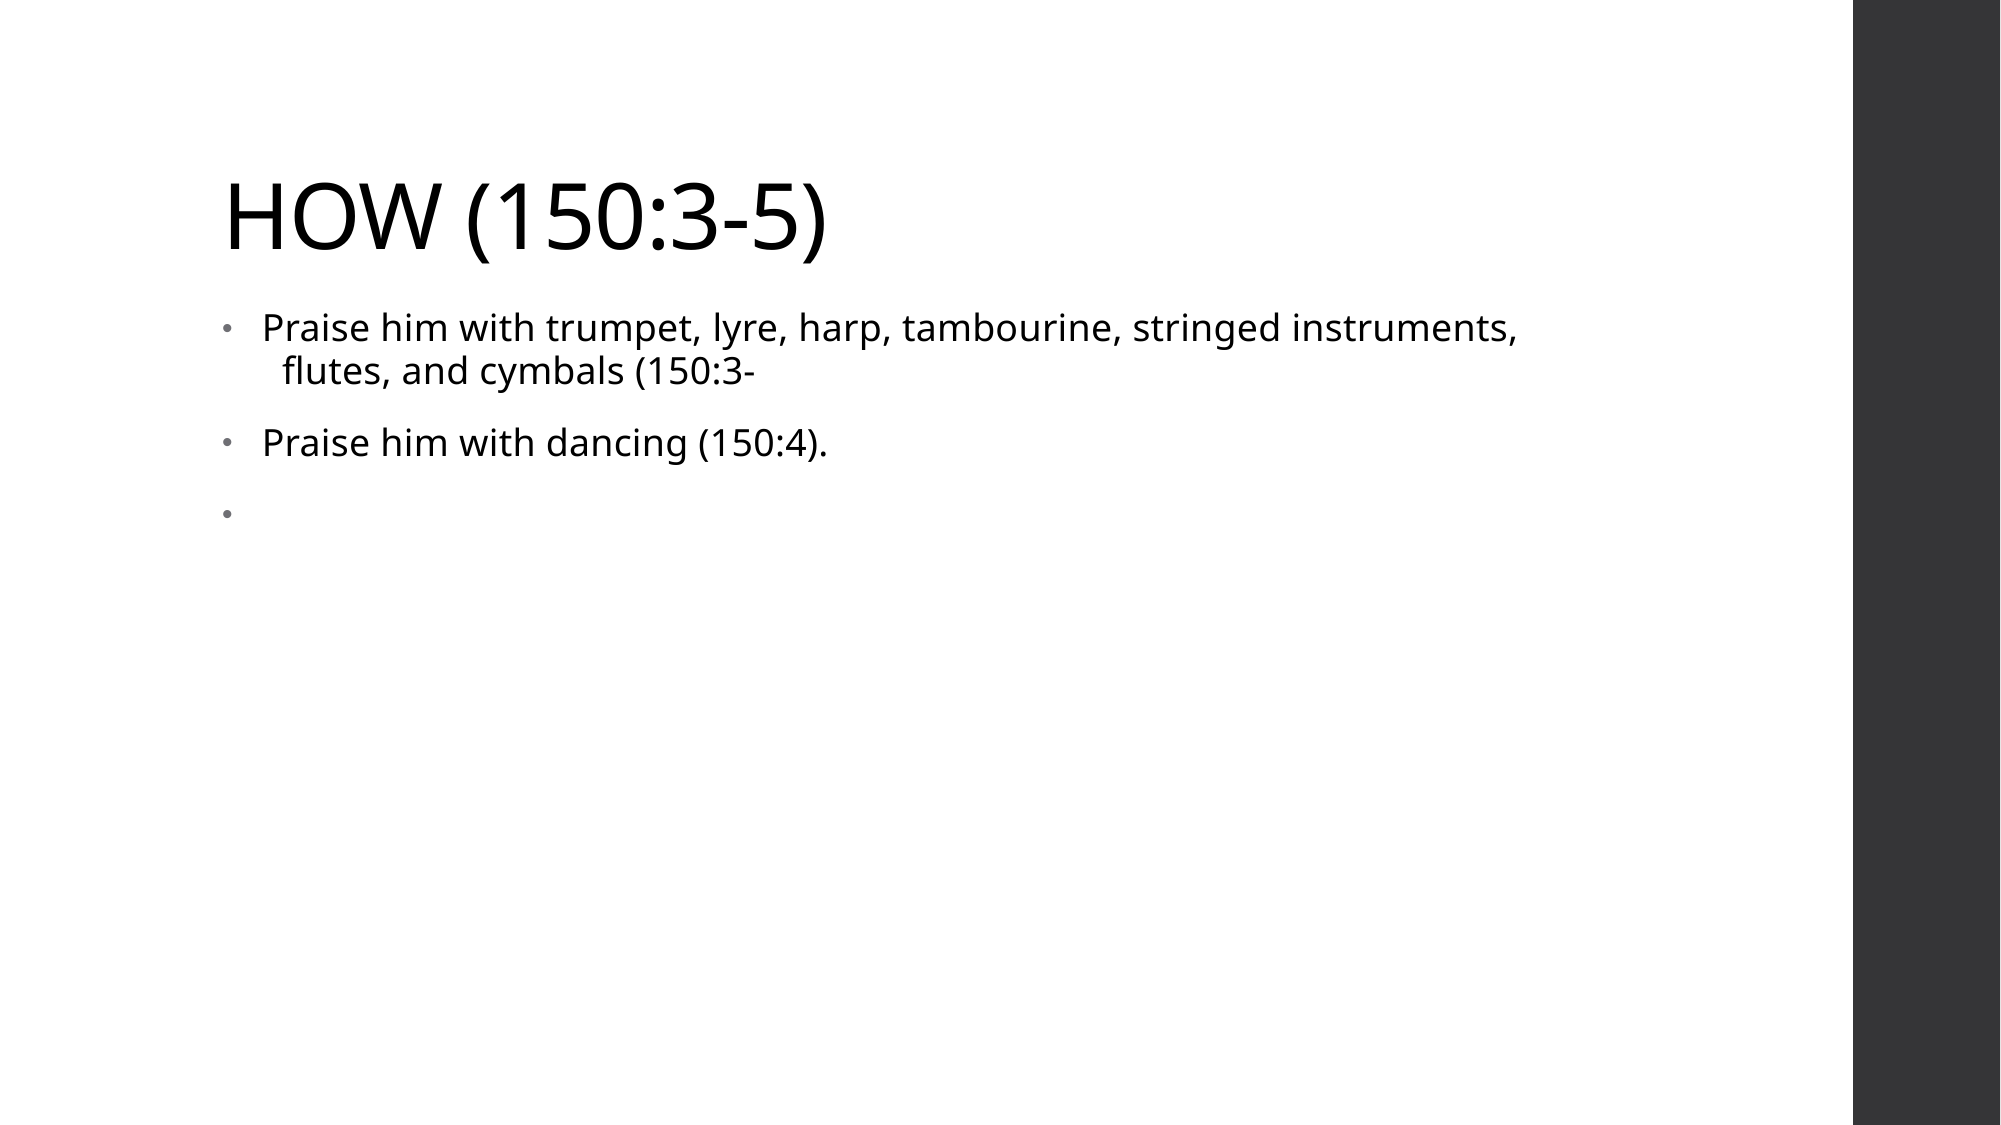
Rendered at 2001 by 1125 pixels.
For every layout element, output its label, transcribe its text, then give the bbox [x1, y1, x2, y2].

title HOW (150:3-5) [206, 60, 1797, 278]
list Praise him with trumpet, lyre, harp, tambourine, stringed instruments, flutes, and cymbals (150:3- Praise him with dancing (150:4). [206, 299, 1617, 1014]
